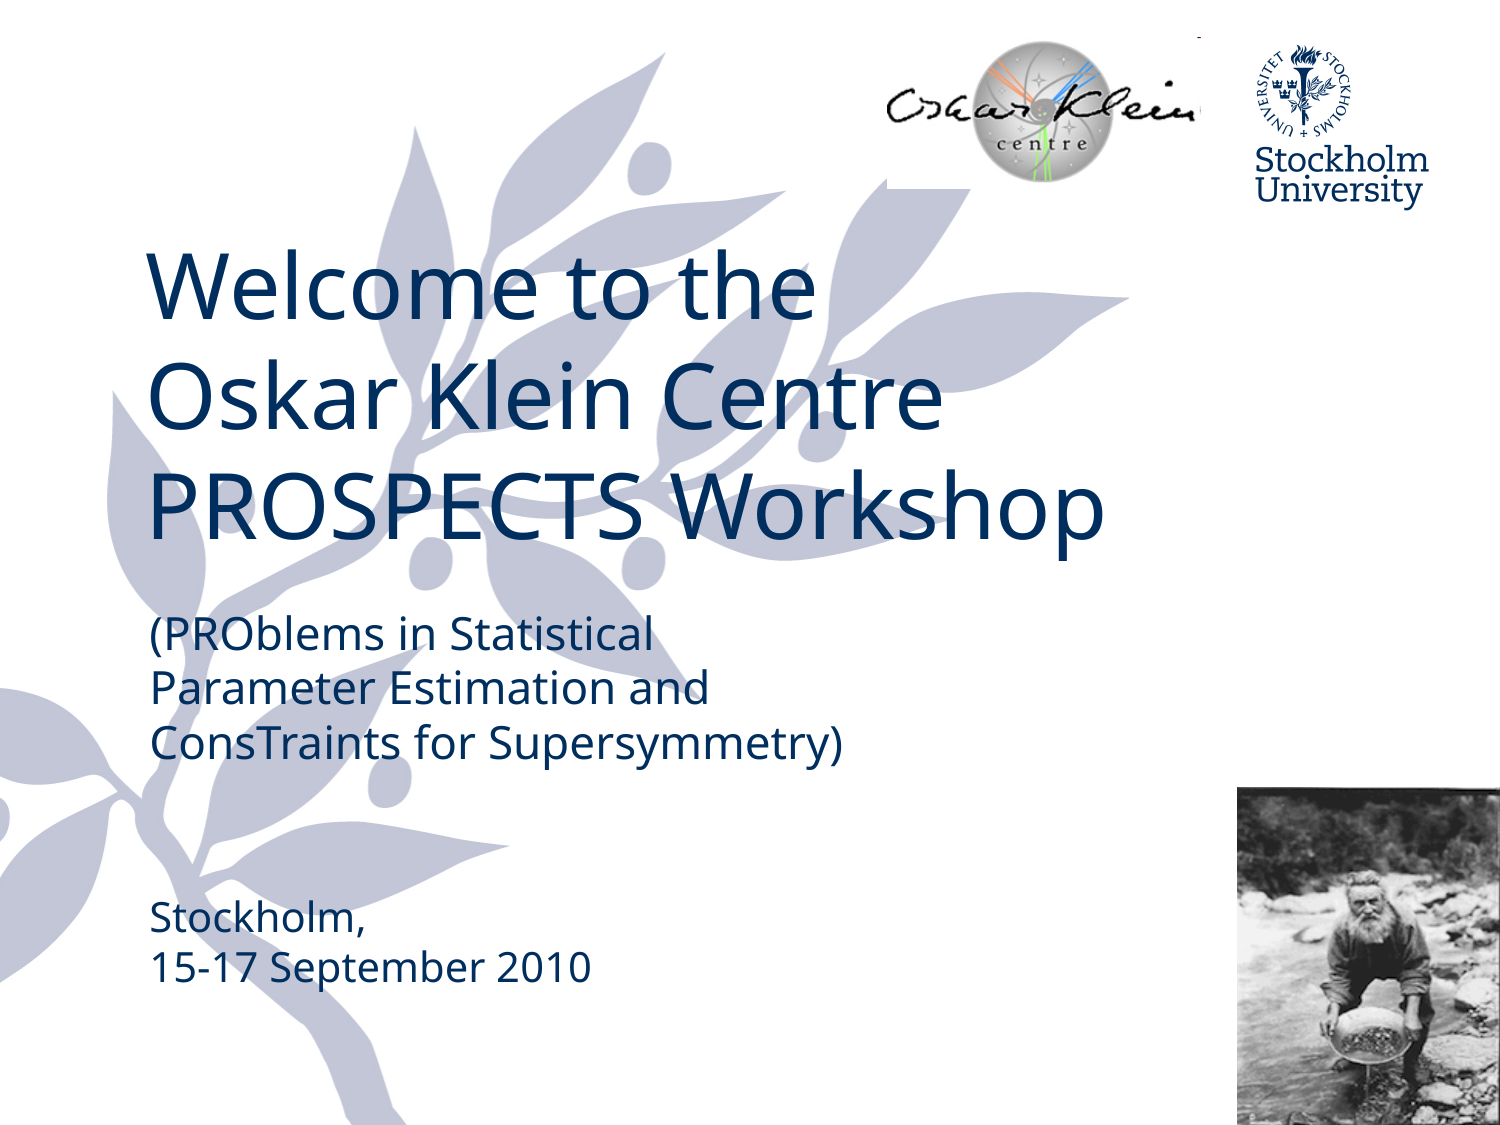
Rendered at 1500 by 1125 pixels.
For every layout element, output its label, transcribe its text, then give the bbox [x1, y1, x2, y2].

picture [1237, 787, 1500, 1125]
text_box Stockholm, 15-17 September 2010 [137, 844, 993, 1037]
picture [1255, 44, 1445, 211]
text_box (PROblems in Statistical Parameter Estimation and ConsTraints for Supersymmetry) [137, 590, 993, 783]
picture [0, 37, 1201, 1125]
title Welcome to the Oskar Klein Centre PROSPECTS Workshop [134, 221, 1348, 564]
